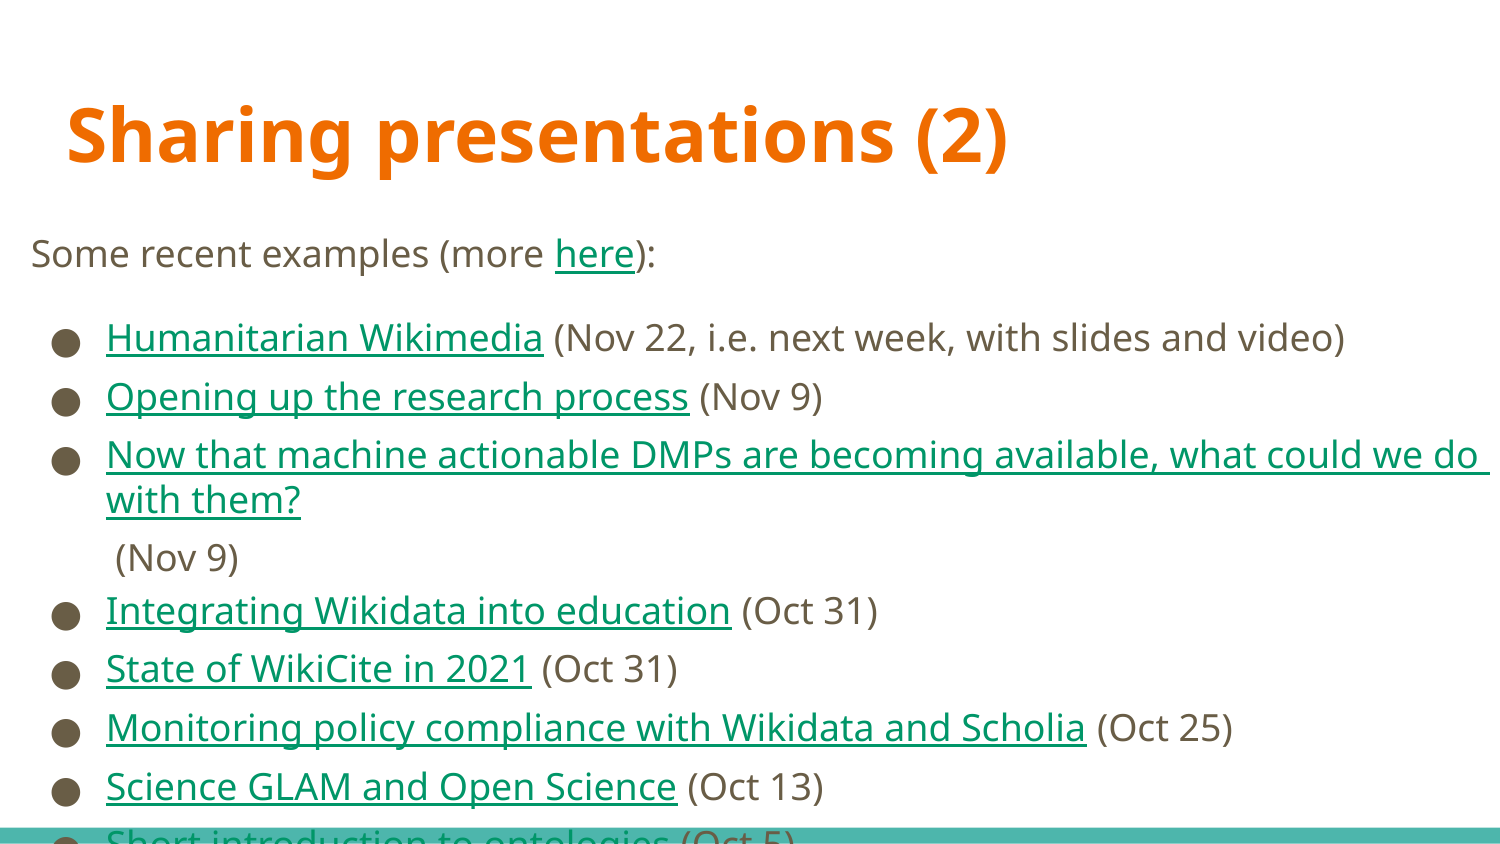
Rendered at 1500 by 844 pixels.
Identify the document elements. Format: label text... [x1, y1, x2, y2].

list Some recent examples (more here): Humanitarian Wikimedia (Nov 22, i.e. next week, with slides and video) Opening up the research process (Nov 9) Now that machine actionable DMPs are becoming available, what could we do with them? (Nov 9) Integrating Wikidata into education (Oct 31) State of WikiCite in 2021 (Oct 31) Monitoring policy compliance with Wikidata and Scholia (Oct 25) Science GLAM and Open Science (Oct 13) Short introduction to ontologies (Oct 5) FAIR Ethics: Making Ethical Review Processes more Machine Actionable (Sep 22) [15, 207, 1500, 832]
title Sharing presentations (2) [51, 72, 1449, 207]
